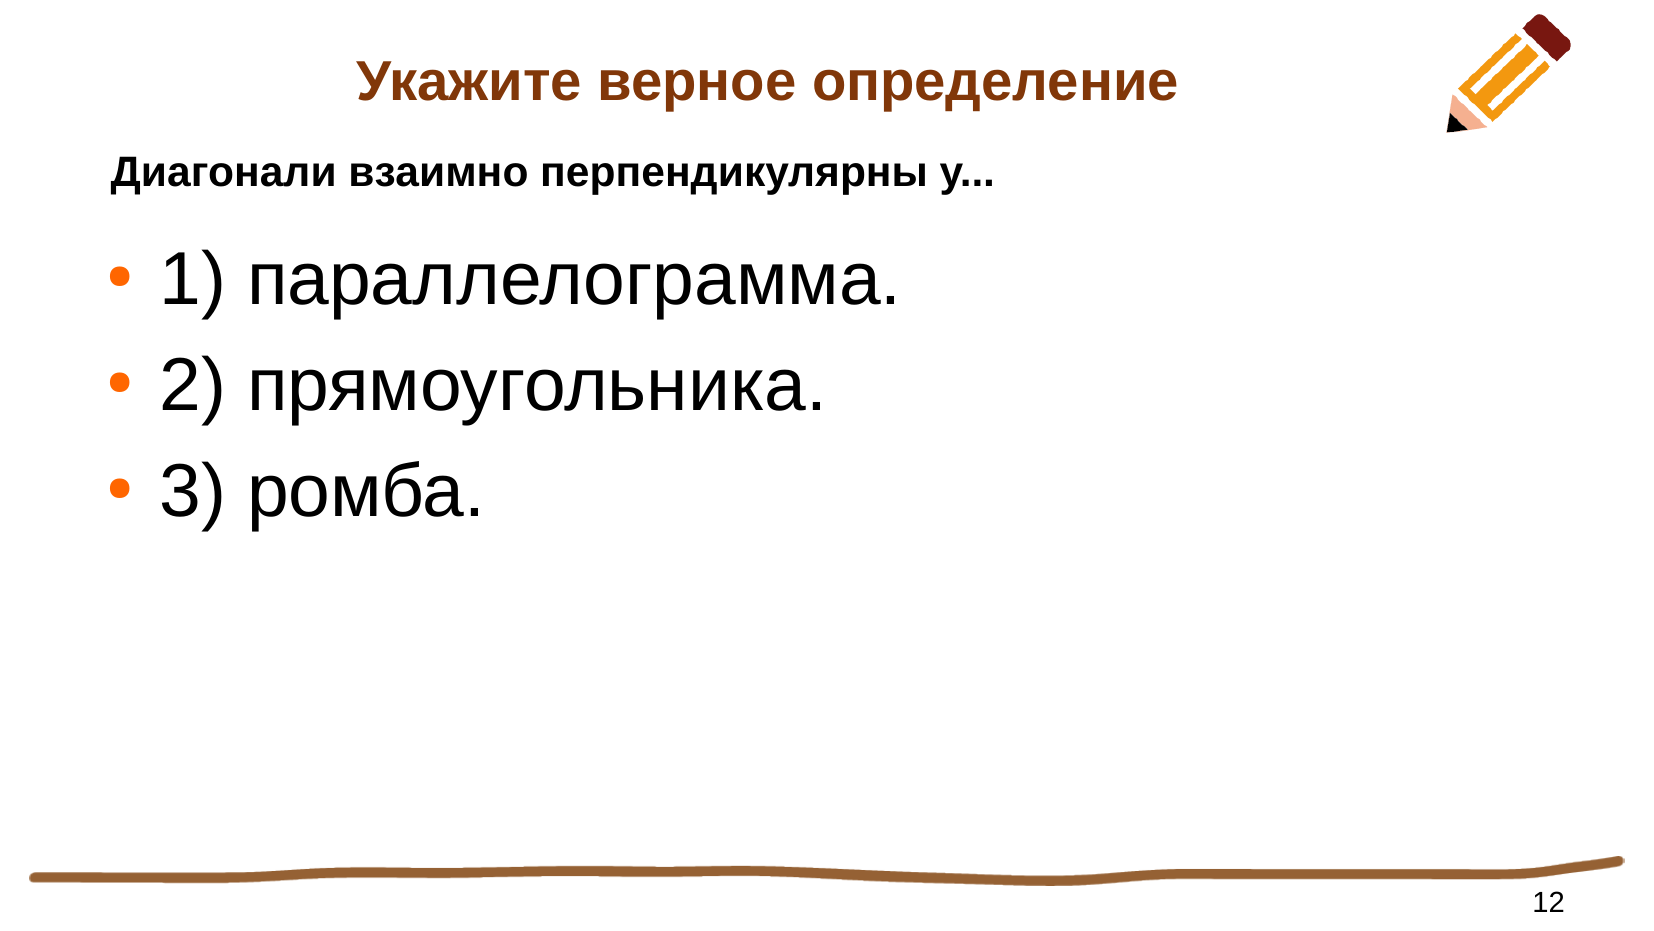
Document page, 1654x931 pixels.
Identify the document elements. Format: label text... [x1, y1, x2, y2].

list Диагонали взаимно перпендикулярны у... [88, 147, 1004, 207]
picture [1446, 14, 1571, 133]
title Укажите верное определение [88, 29, 1447, 133]
list 1) параллелограмма. 2) прямоугольника. 3) ромба. [88, 236, 1566, 857]
picture [29, 856, 1625, 886]
